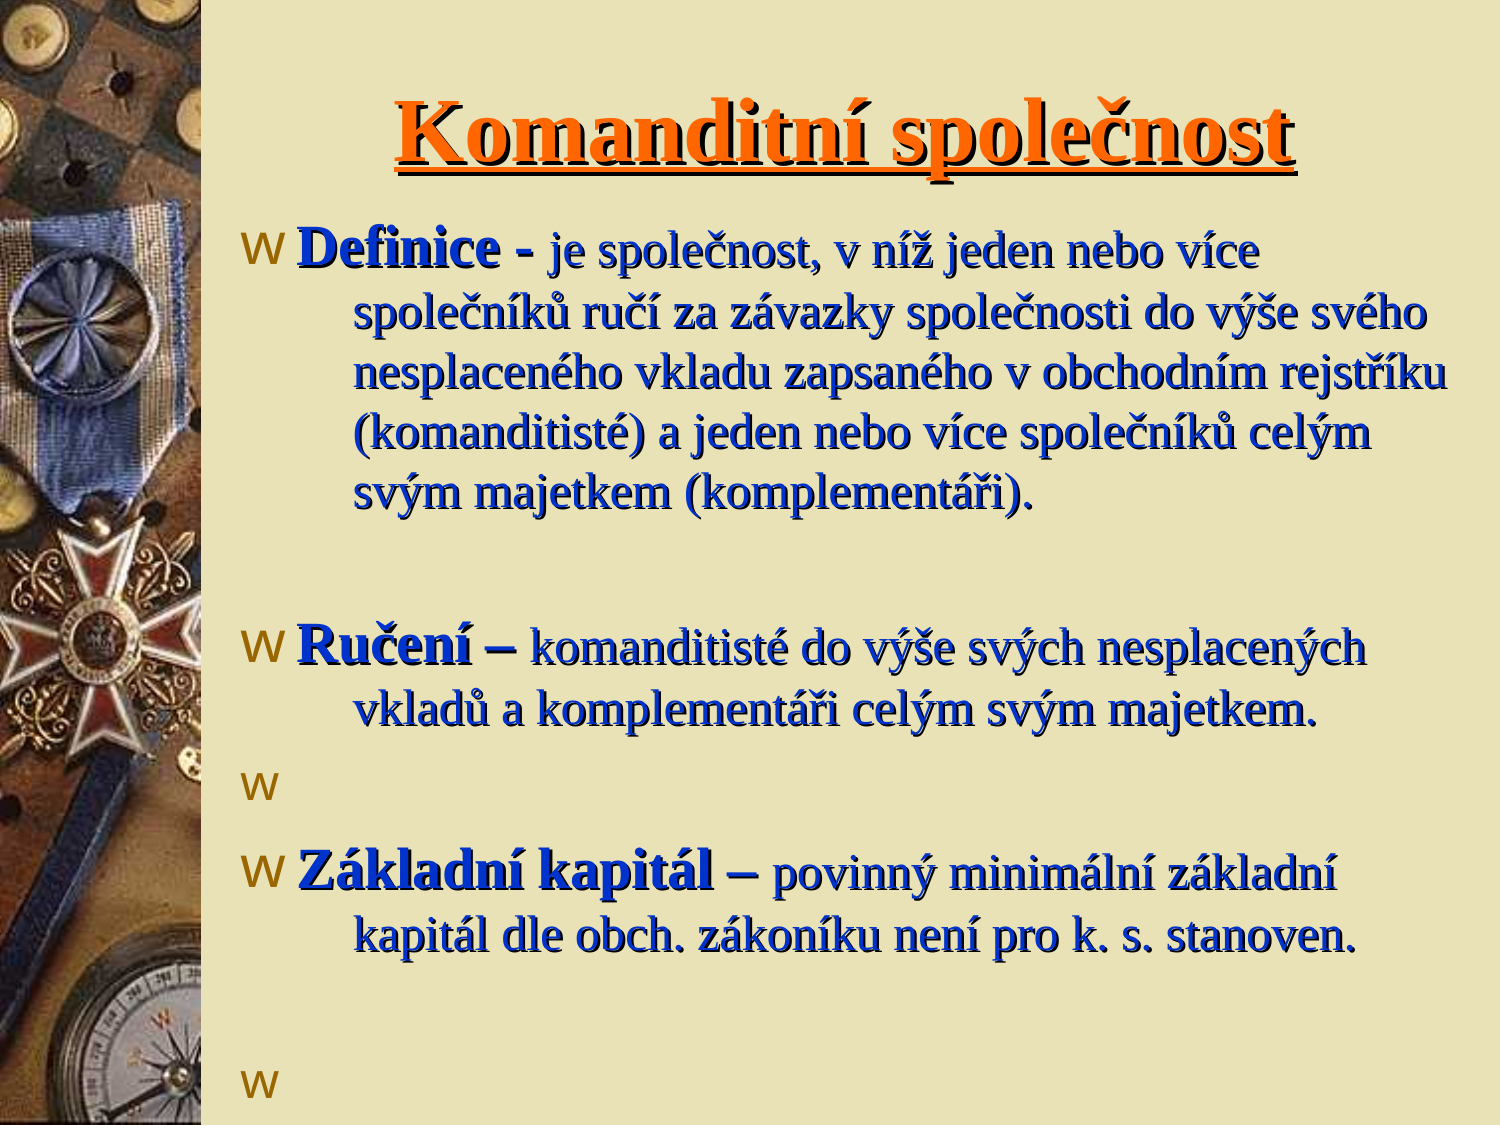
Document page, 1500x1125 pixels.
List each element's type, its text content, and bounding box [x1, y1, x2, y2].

picture [0, 0, 201, 1125]
title Komanditní společnost [225, 24, 1463, 200]
list Definice - je společnost, v níž jeden nebo více společníků ručí za závazky společnosti do výše svého nesplaceného vkladu zapsaného v obchodním rejstříku (komanditisté) a jeden nebo více společníků celým svým majetkem (komplementáři). Ručení – komanditisté do výše svých nesplacených vkladů a komplementáři celým svým majetkem. Základní kapitál – povinný minimální základní kapitál dle obch. zákoníku není pro k. s. stanoven. [225, 200, 1476, 1001]
